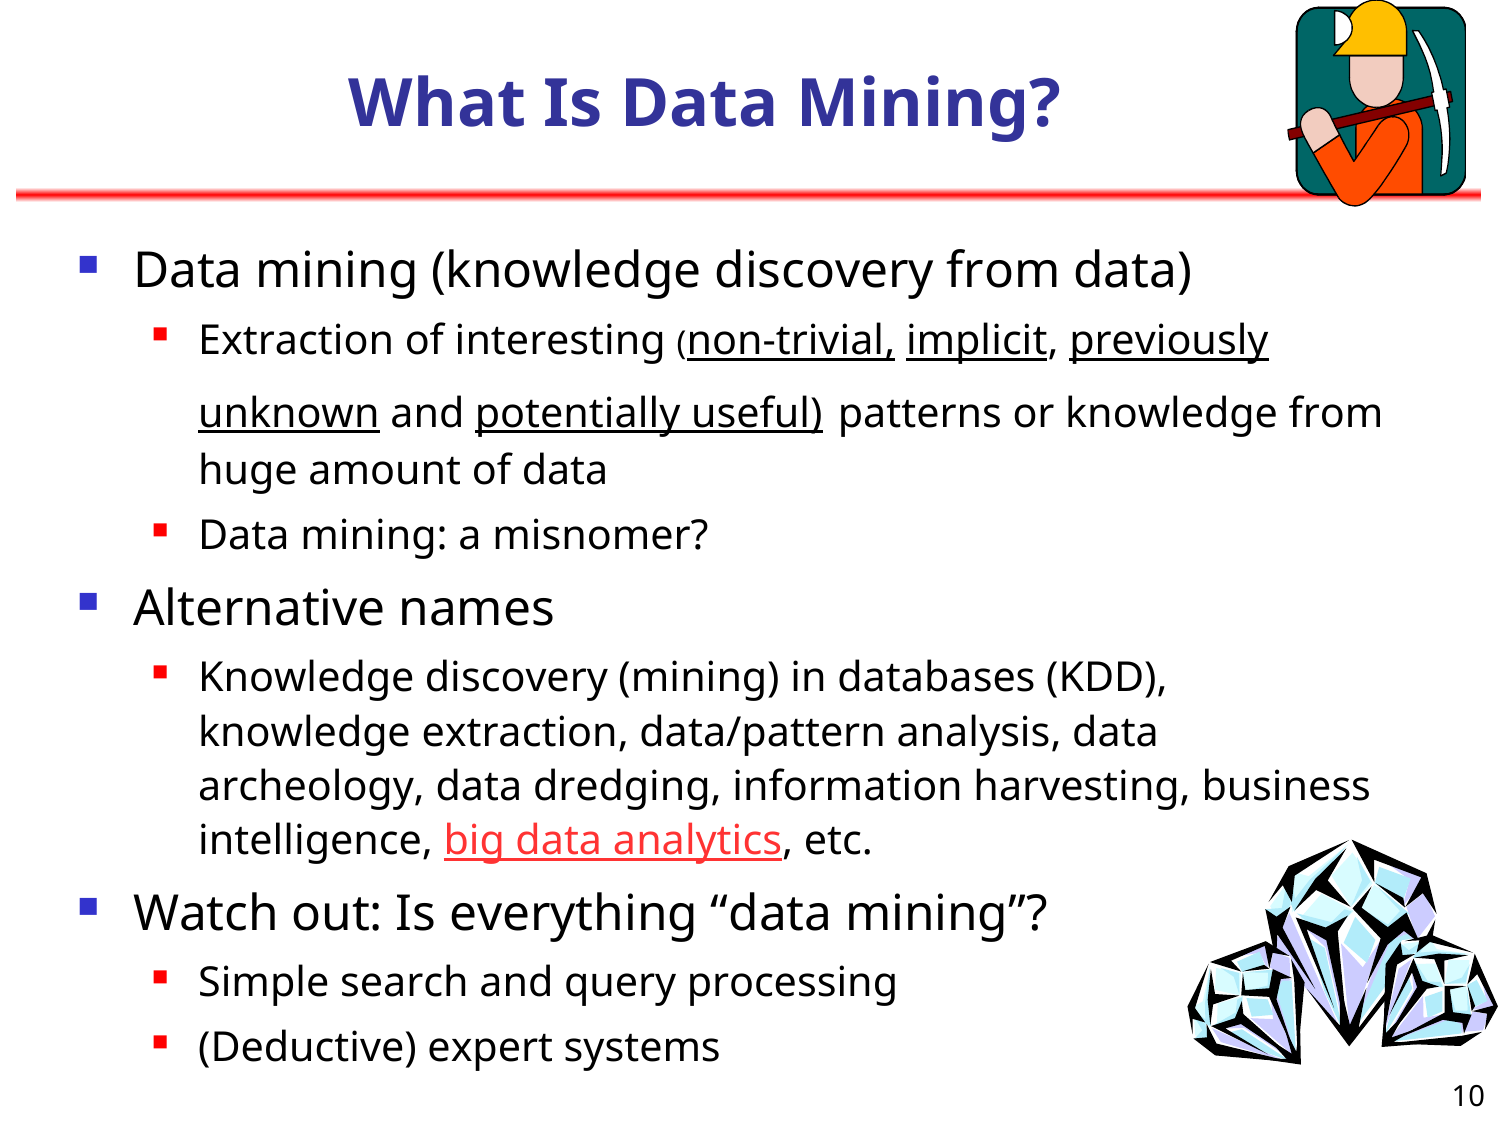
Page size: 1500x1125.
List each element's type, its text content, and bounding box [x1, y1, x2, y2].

list Data mining (knowledge discovery from data) Extraction of interesting (non-trivial, implicit, previously unknown and potentially useful) patterns or knowledge from huge amount of data Data mining: a misnomer? Alternative names Knowledge discovery (mining) in databases (KDD), knowledge extraction, data/pattern analysis, data archeology, data dredging, information harvesting, business intelligence, big data analytics, etc. Watch out: Is everything “data mining”? Simple search and query processing (Deductive) expert systems [62, 224, 1400, 1081]
title What Is Data Mining? [147, 49, 1263, 151]
picture [1187, 837, 1500, 1067]
picture [1287, 0, 1466, 213]
text_box <number> [1187, 1067, 1500, 1125]
